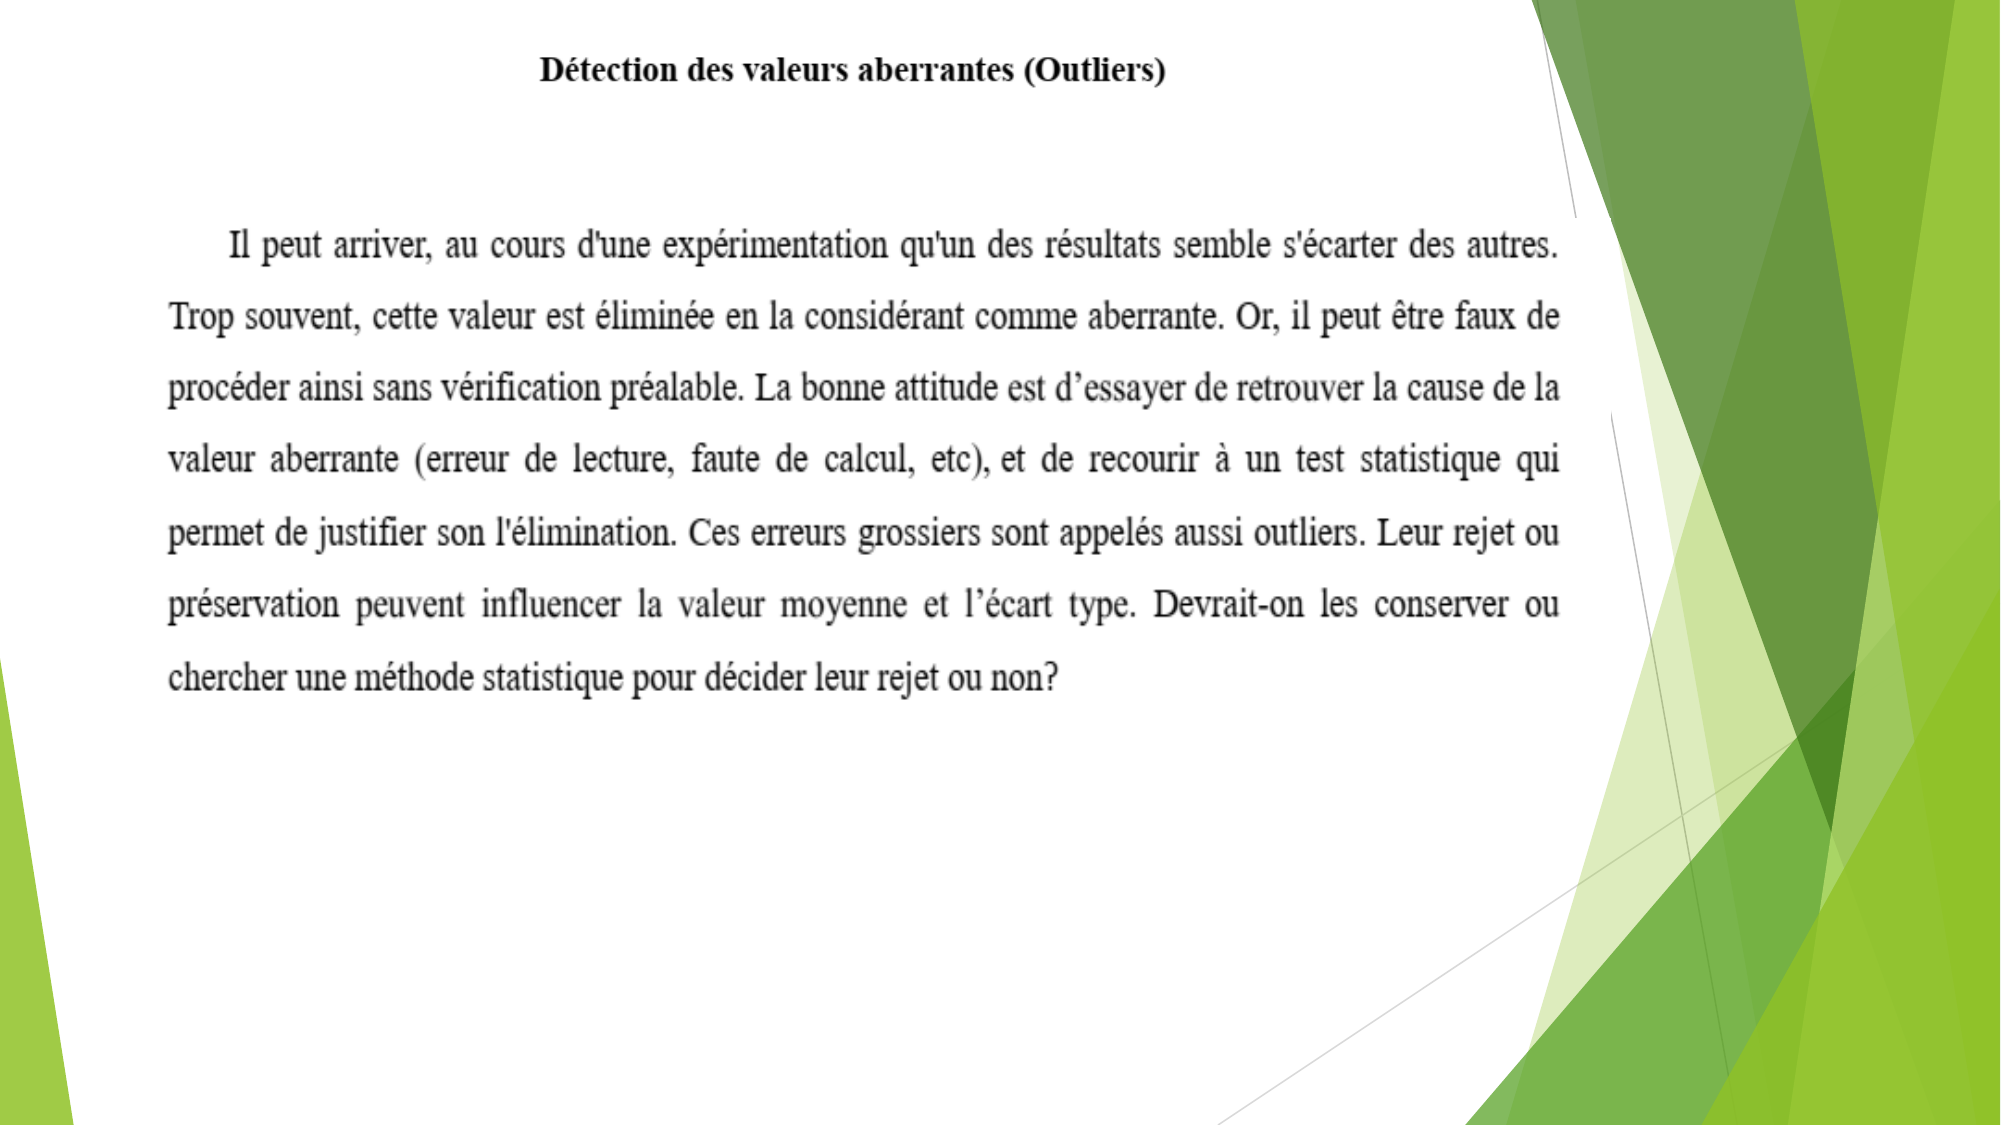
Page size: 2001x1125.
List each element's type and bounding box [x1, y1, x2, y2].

picture [537, 34, 1172, 105]
picture [163, 218, 1611, 749]
